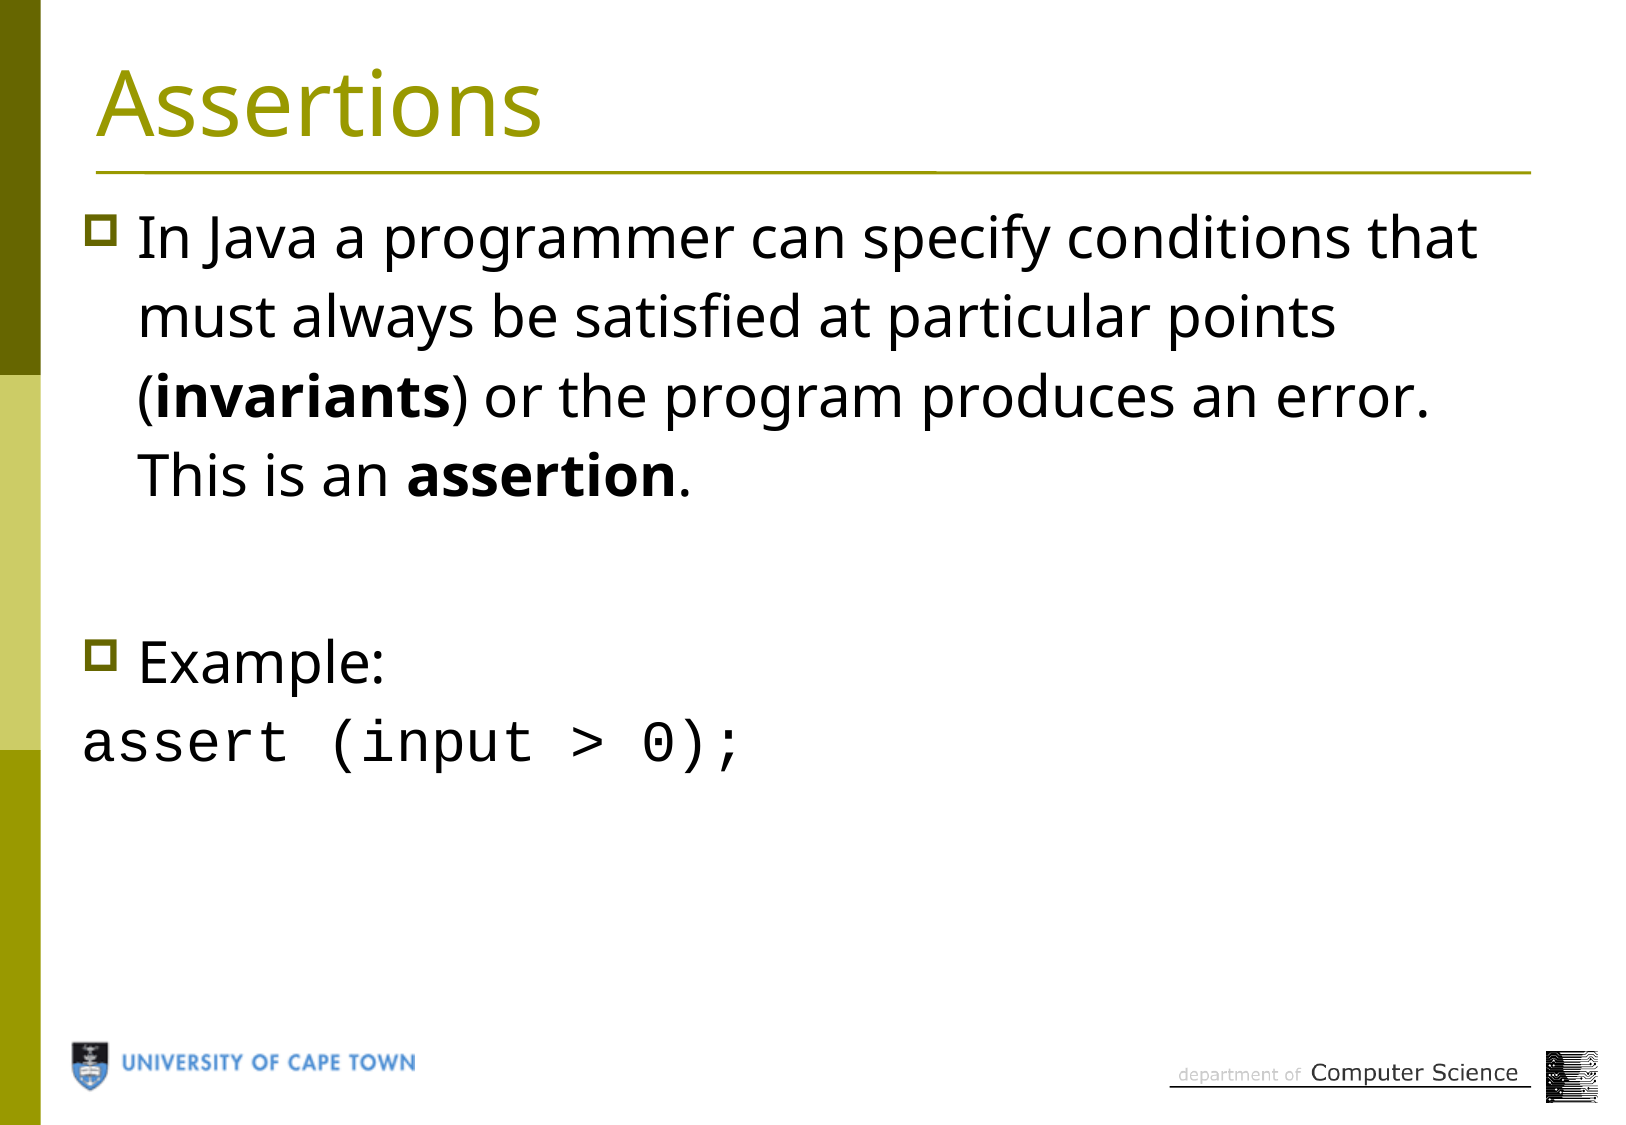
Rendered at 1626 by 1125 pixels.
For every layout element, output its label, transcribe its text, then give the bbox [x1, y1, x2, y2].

list In Java a programmer can specify conditions that must always be satisfied at particular points (invariants) or the program produces an error. This is an assertion. Example: assert (input > 0); [81, 196, 1543, 1005]
picture [1169, 1043, 1532, 1091]
title Assertions [81, 14, 1543, 172]
picture [1546, 1051, 1598, 1103]
picture [61, 1024, 415, 1103]
